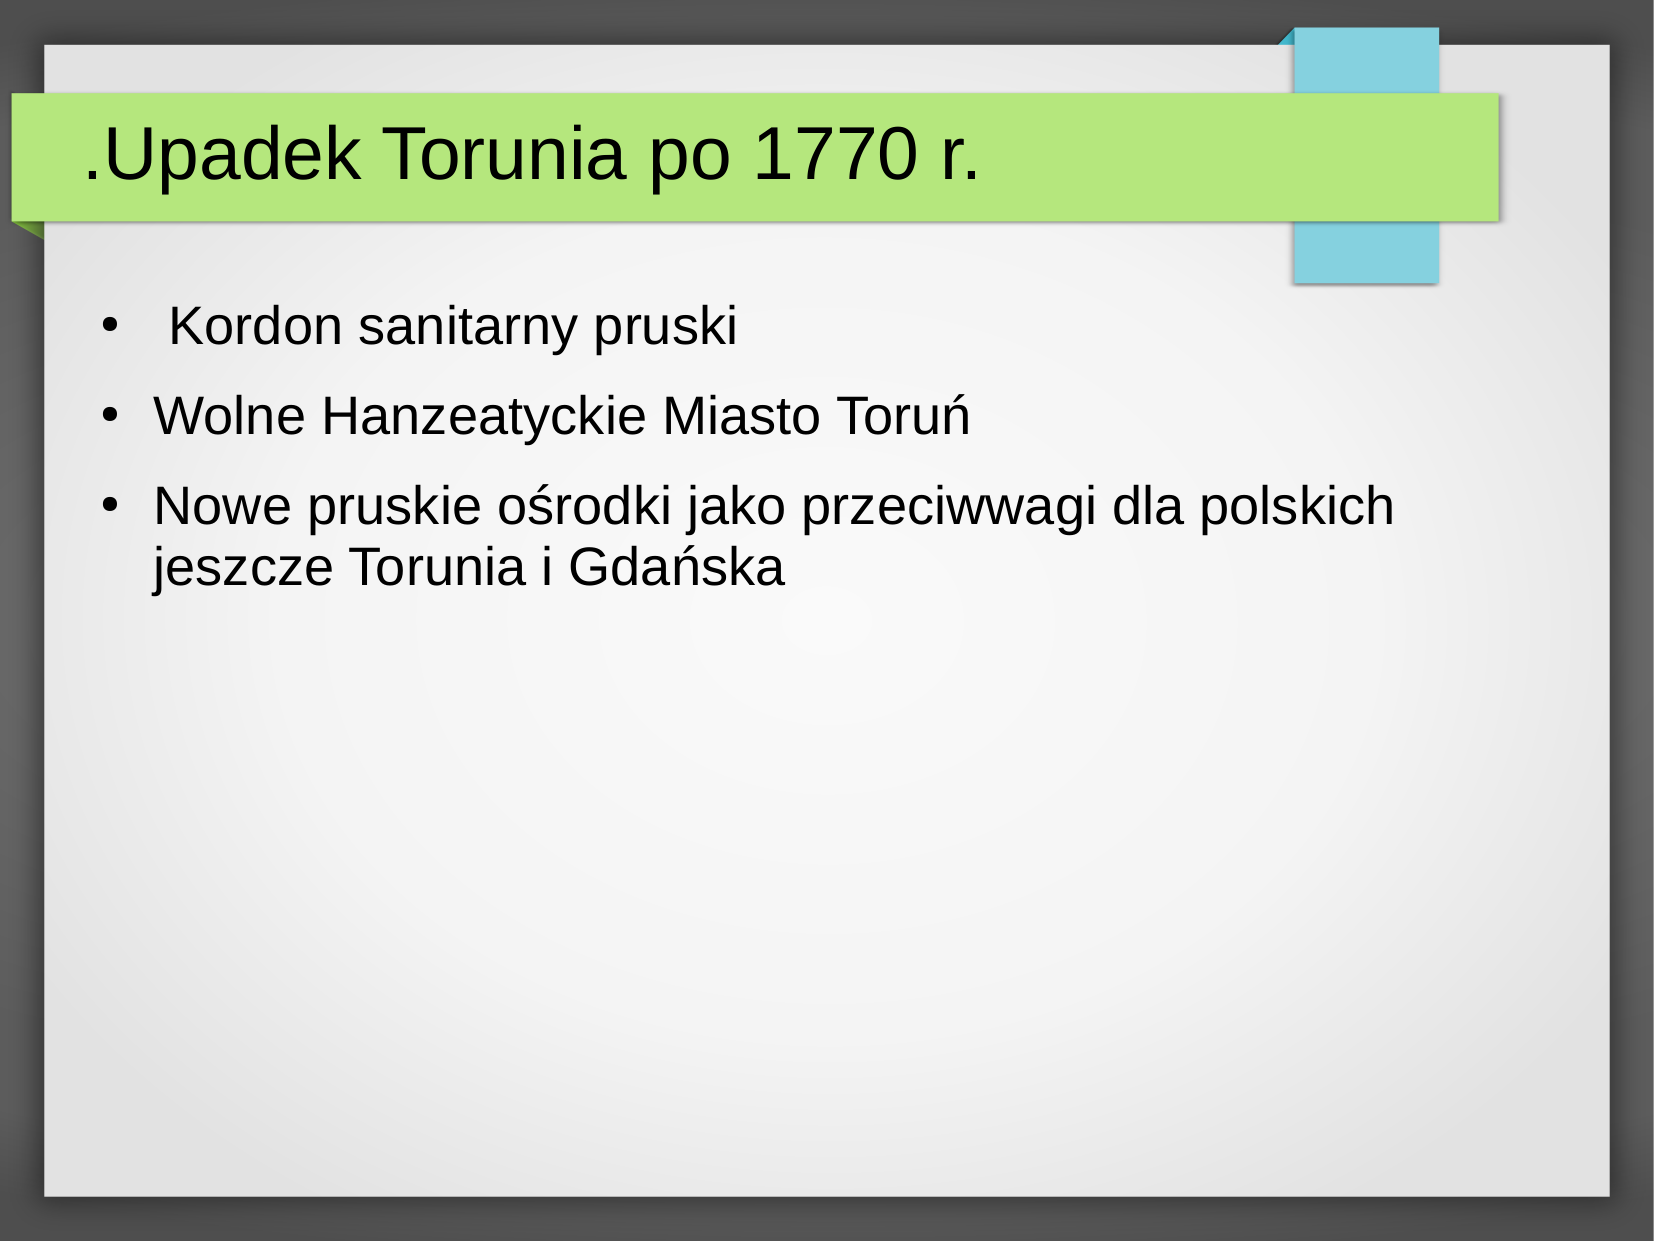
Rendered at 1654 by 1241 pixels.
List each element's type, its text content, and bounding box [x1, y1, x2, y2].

picture [0, 0, 1654, 1241]
title .Upadek Torunia po 1770 r. [82, 94, 1264, 213]
list Kordon sanitarny pruski Wolne Hanzeatyckie Miasto Toruń Nowe pruskie ośrodki jako przeciwwagi dla polskich jeszcze Torunia i Gdańska [82, 295, 1571, 1015]
